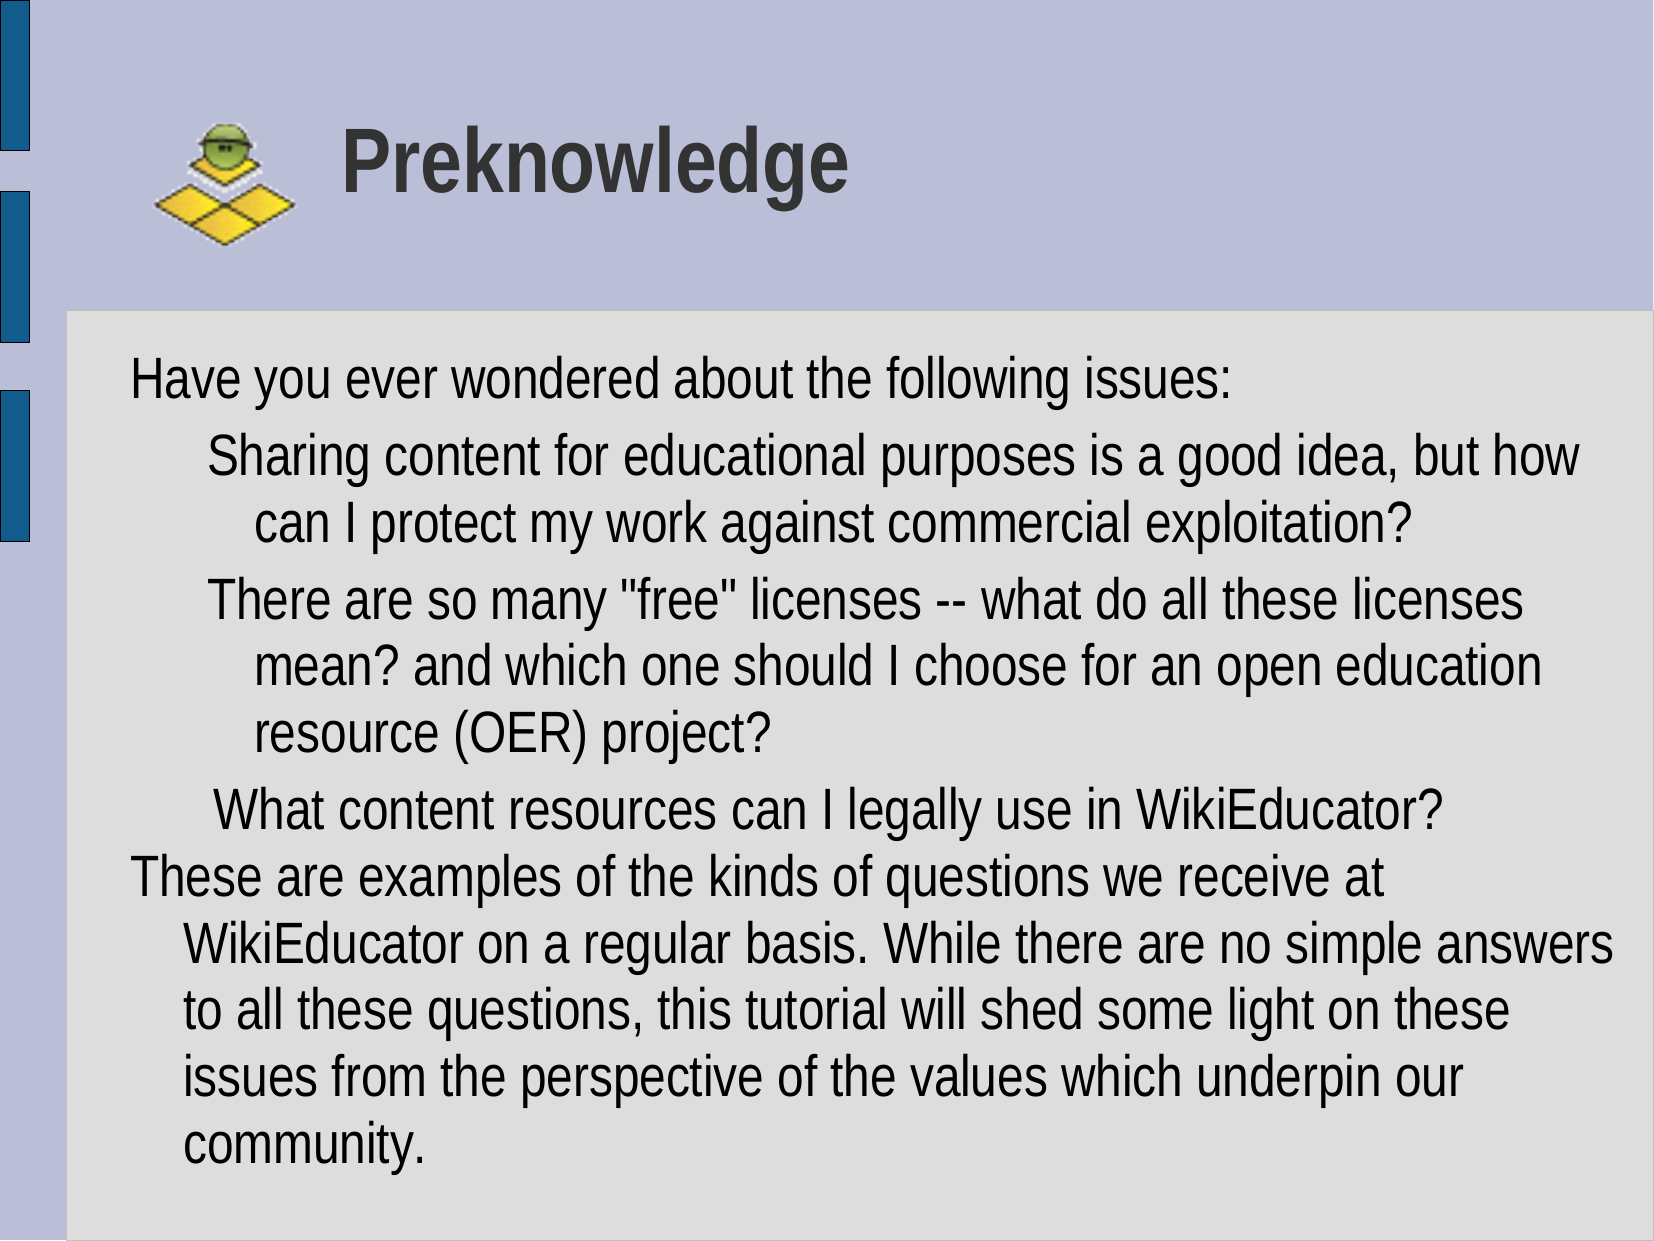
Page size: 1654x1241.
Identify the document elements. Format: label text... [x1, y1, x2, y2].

list Have you ever wondered about the following issues: Sharing content for educational purposes is a good idea, but how can I protect my work against commercial exploitation? There are so many "free" licenses -- what do all these licenses mean? and which one should I choose for an open education resource (OER) project? What content resources can I legally use in WikiEducator? These are examples of the kinds of questions we receive at WikiEducator on a regular basis. While there are no simple answers to all these questions, this tutorial will shed some light on these issues from the perspective of the values which underpin our community. [112, 343, 1651, 1171]
picture [151, 112, 301, 263]
title Preknowledge [341, 55, 1426, 263]
